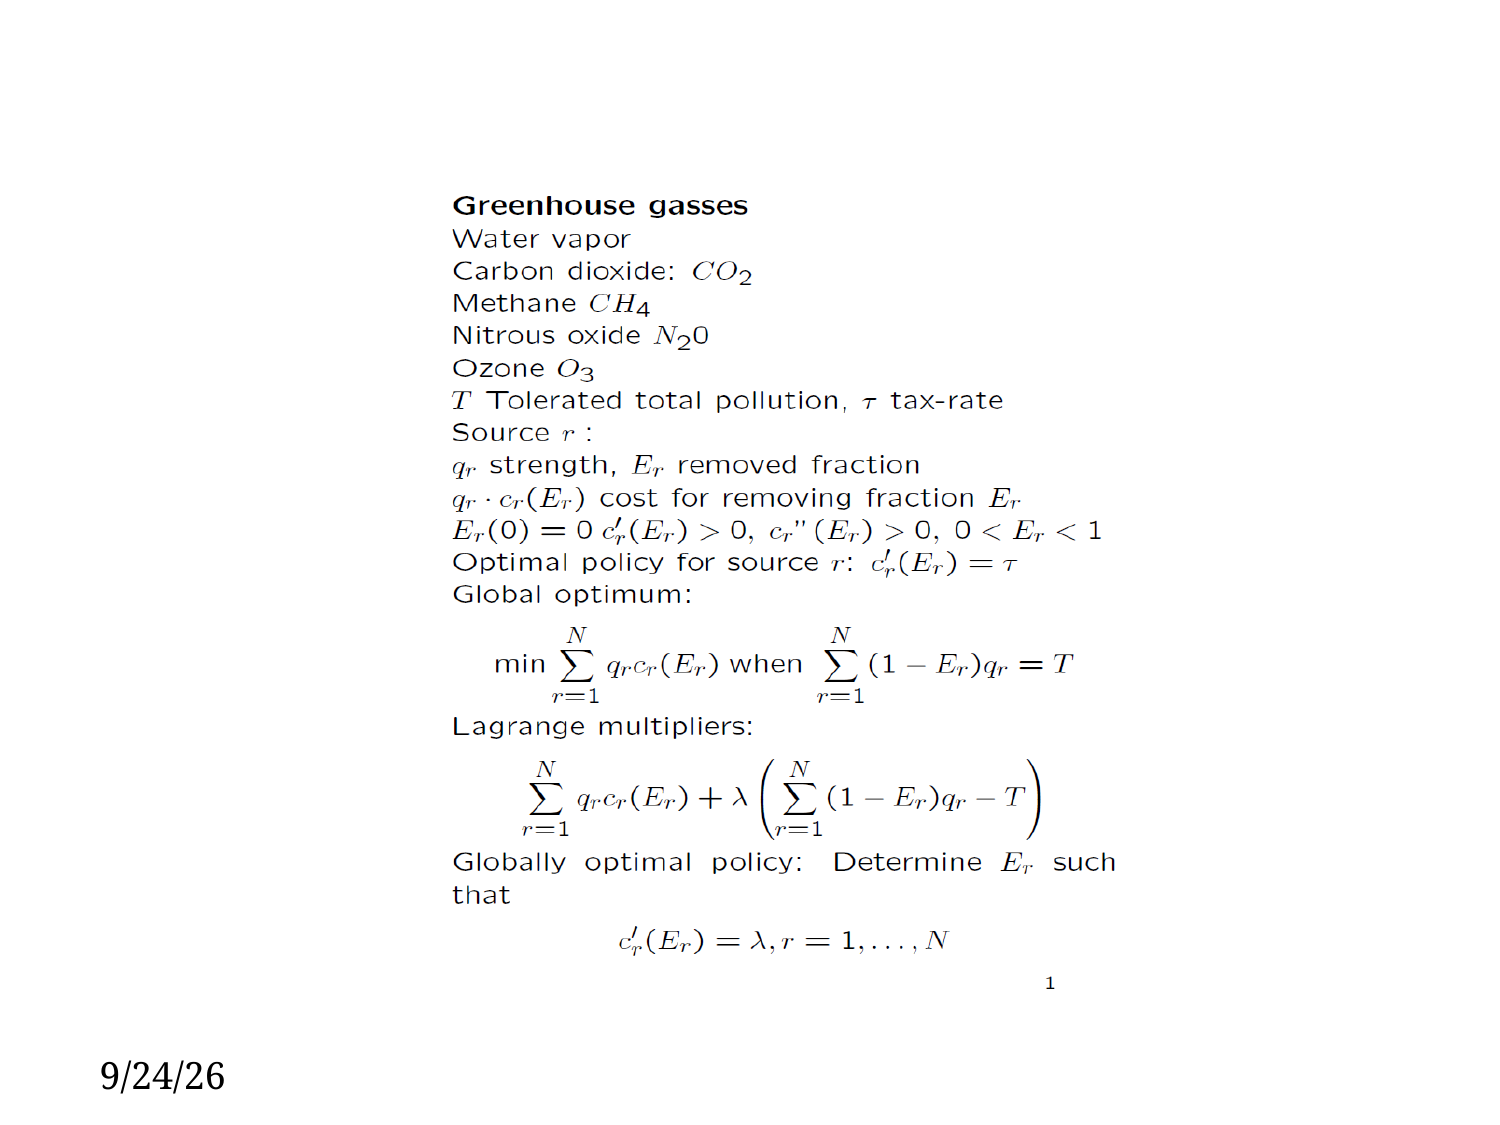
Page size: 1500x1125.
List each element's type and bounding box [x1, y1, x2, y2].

picture [412, 162, 1138, 1038]
